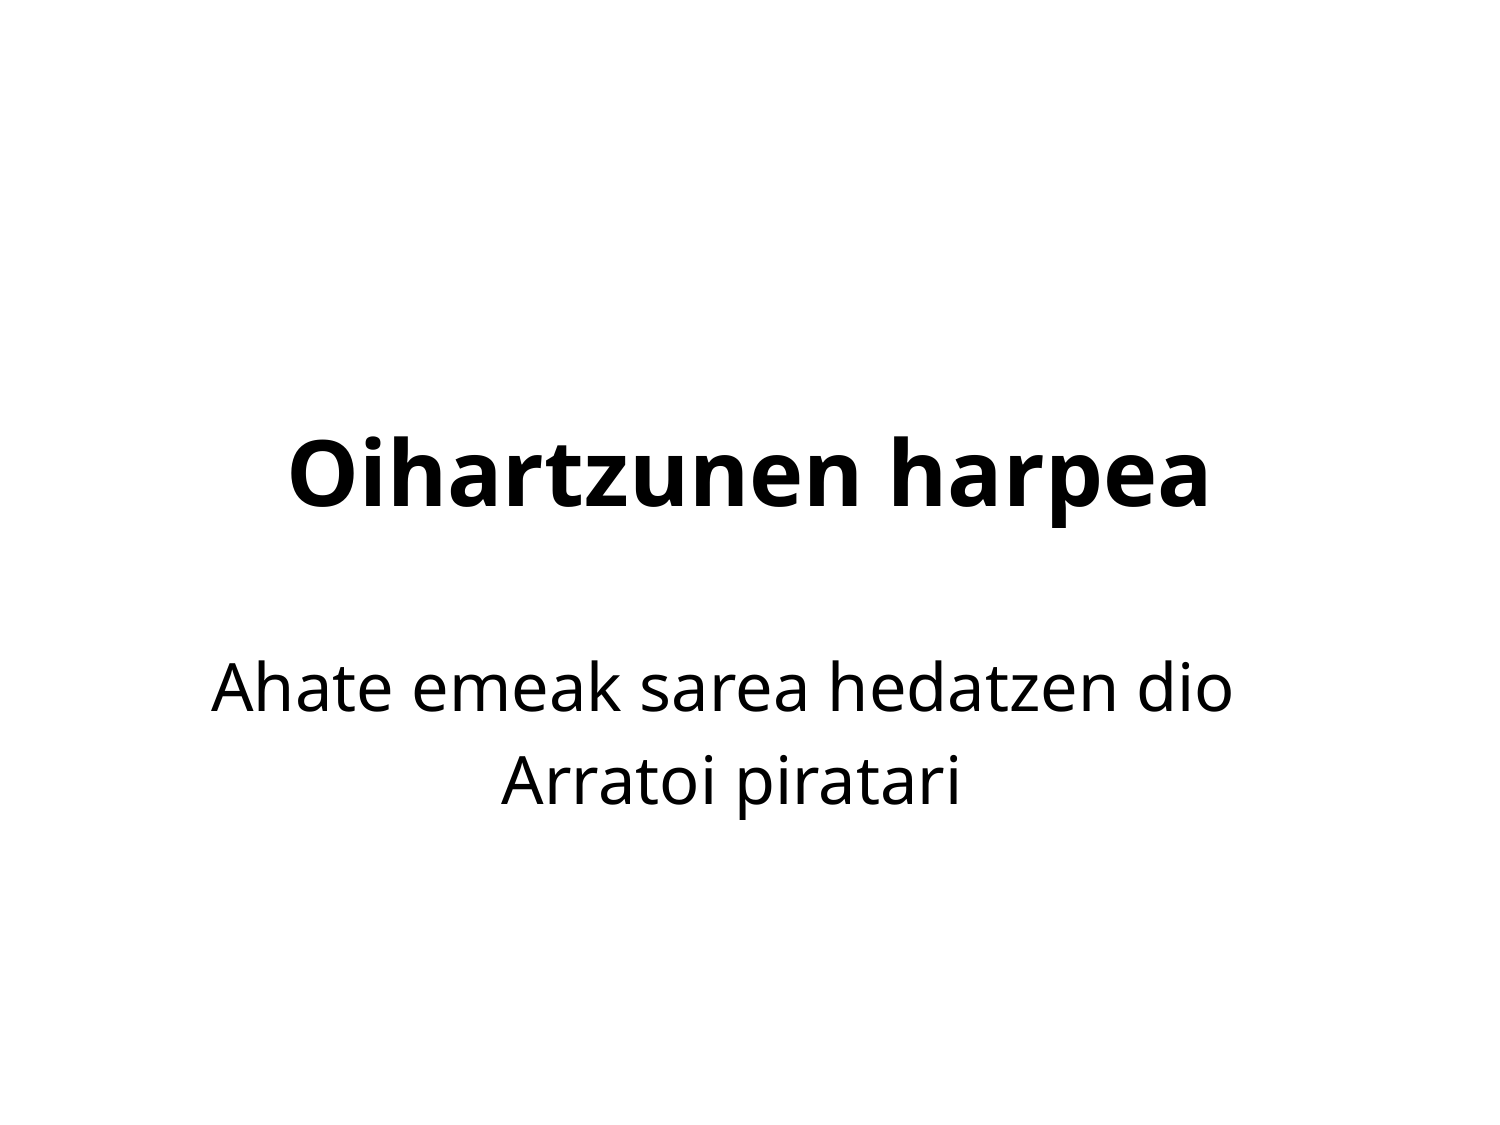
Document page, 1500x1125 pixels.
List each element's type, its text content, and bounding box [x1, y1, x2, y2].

title Oihartzunen harpea [112, 349, 1388, 591]
subtitle Ahate emeak sarea hedatzen dio Arratoi piratari [29, 637, 1436, 925]
